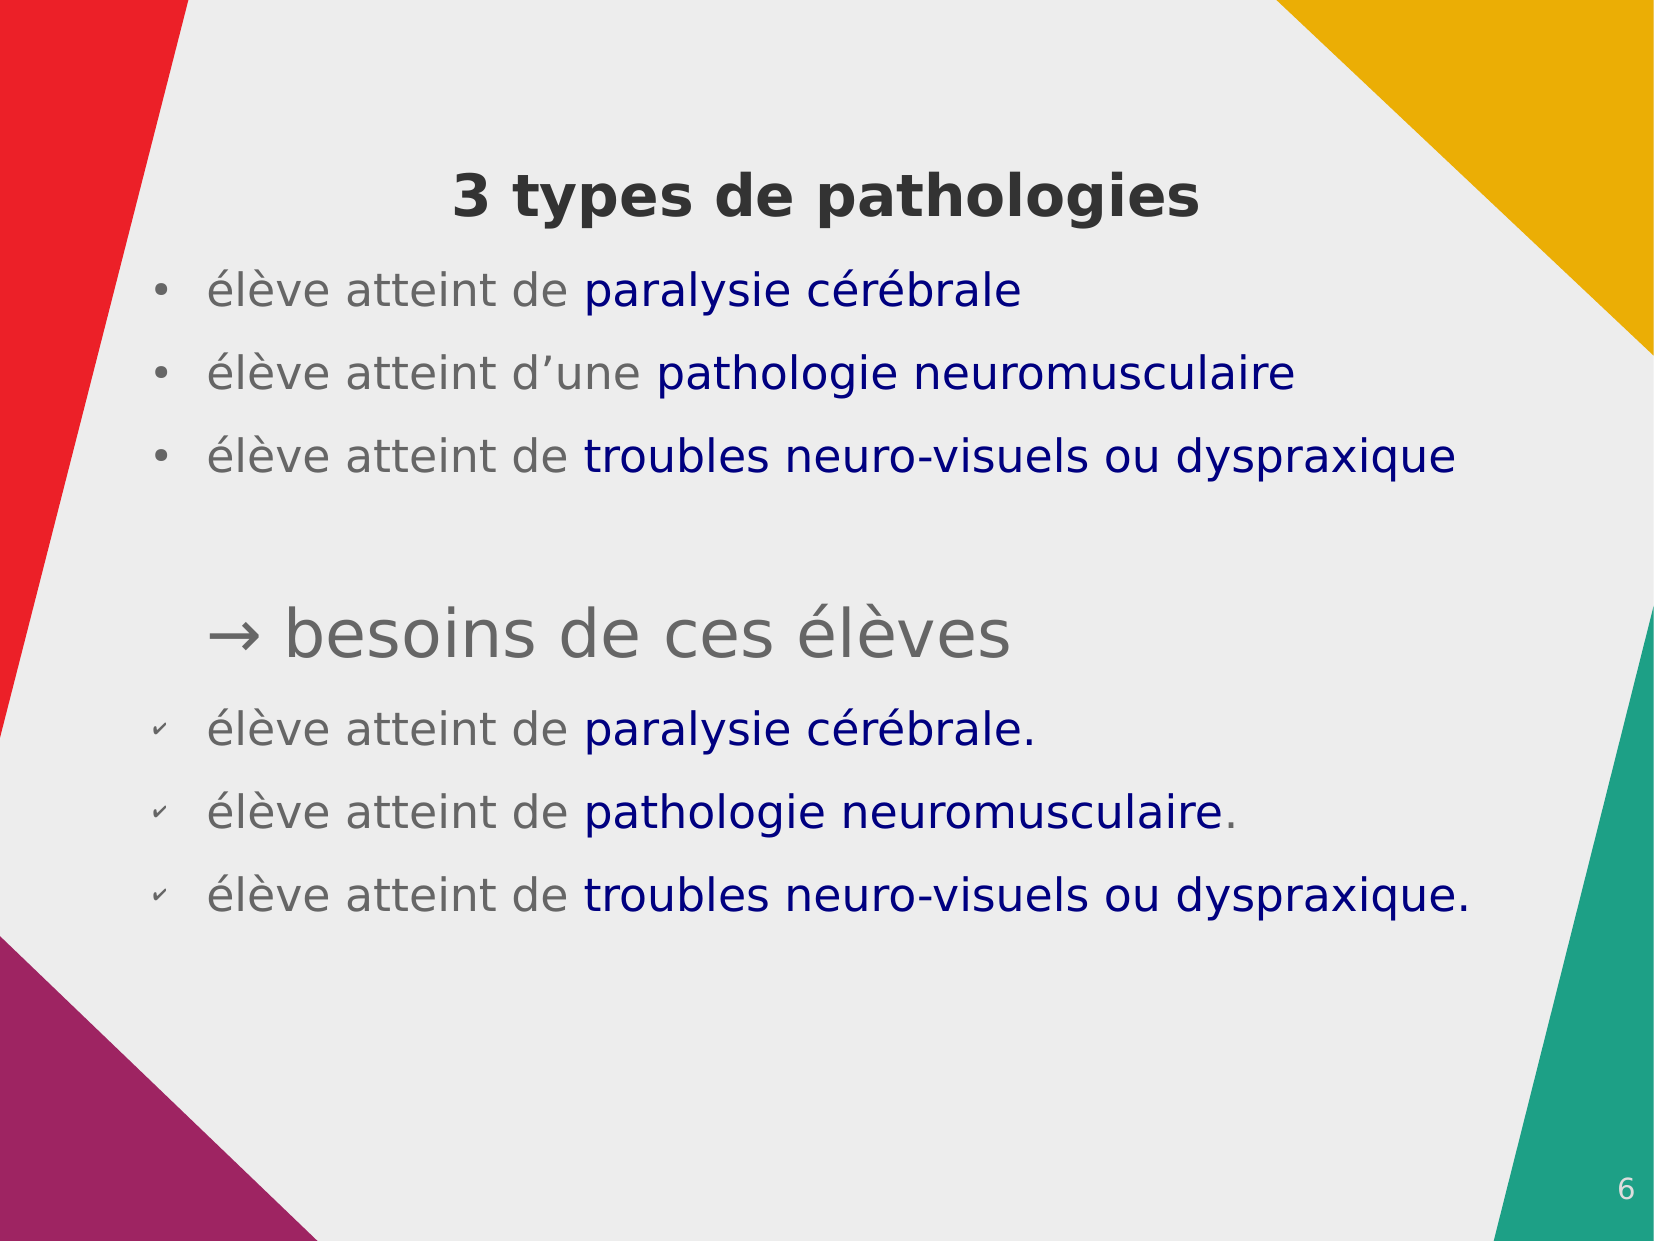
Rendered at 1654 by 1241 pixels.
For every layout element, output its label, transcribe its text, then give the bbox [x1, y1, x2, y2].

title 3 types de pathologies [114, 98, 1539, 296]
list élève atteint de paralysie cérébrale élève atteint d’une pathologie neuromusculaire élève atteint de troubles neuro-visuels ou dyspraxique → besoins de ces élèves élève atteint de paralysie cérébrale. élève atteint de pathologie neuromusculaire. élève atteint de troubles neuro-visuels ou dyspraxique. [135, 264, 1560, 1031]
